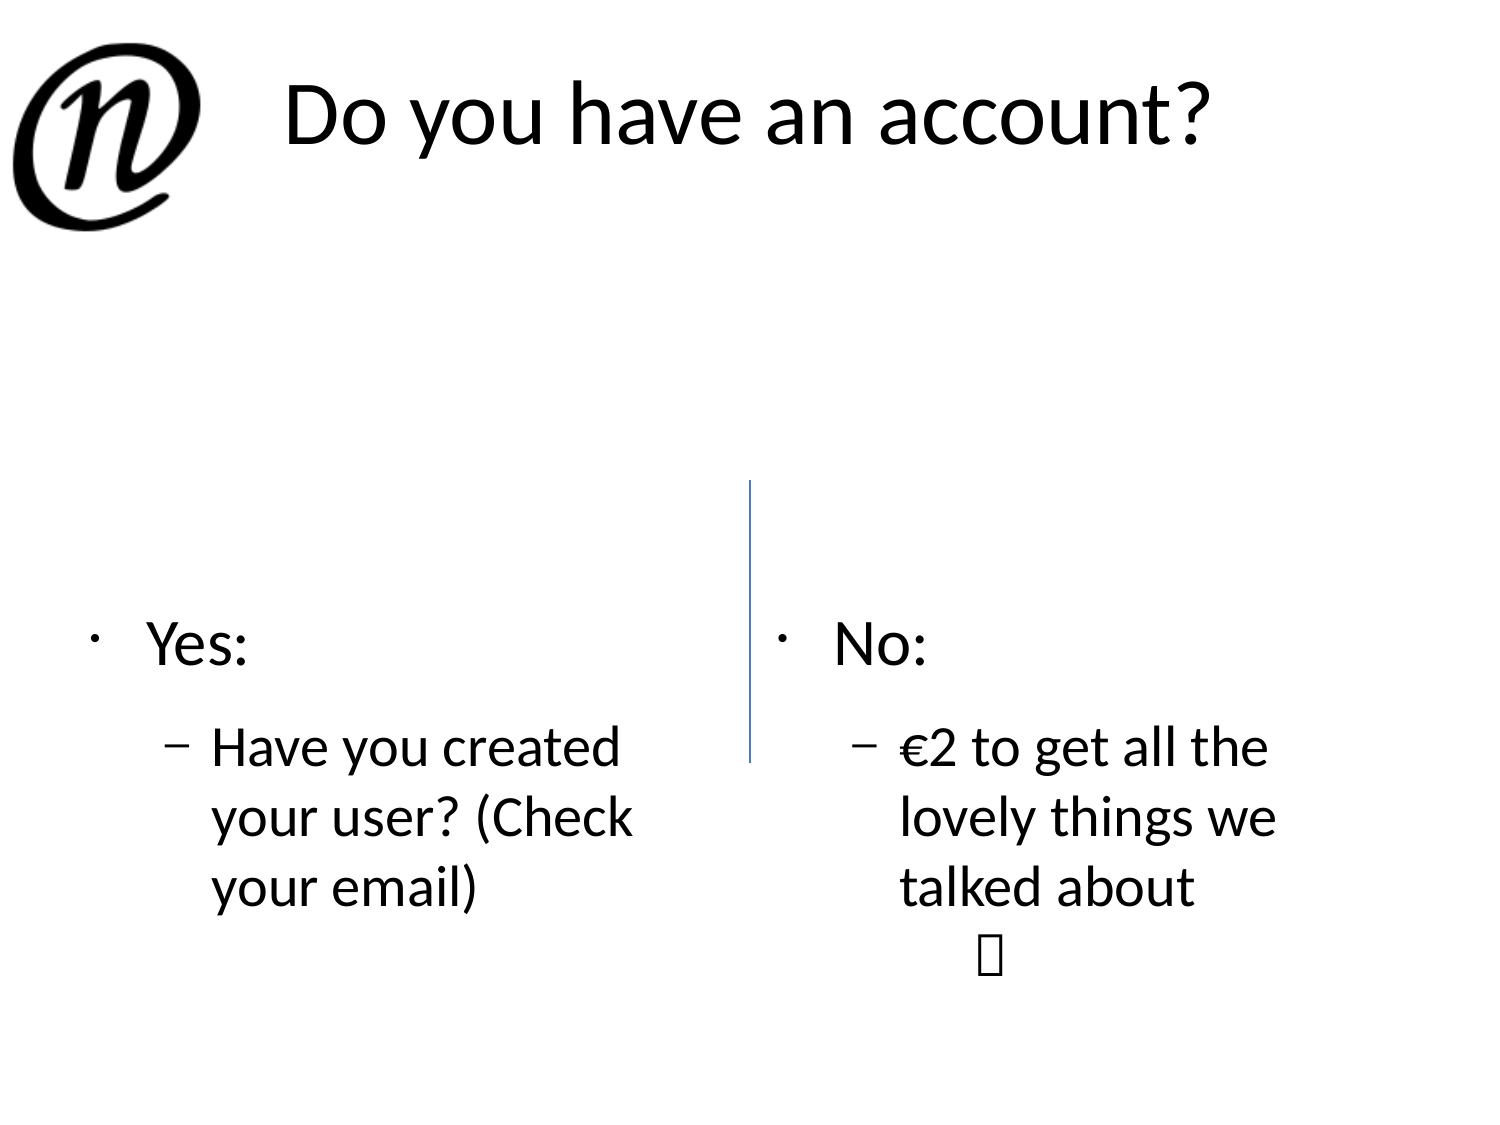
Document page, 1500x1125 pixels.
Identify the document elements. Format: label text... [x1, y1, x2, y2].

list No: €2 to get all the lovely things we talked about  [762, 262, 1425, 1005]
title Do you have an account? [75, 45, 1425, 233]
list Yes: Have you created your user? (Check your email) [75, 262, 738, 1005]
picture [0, 30, 214, 245]
